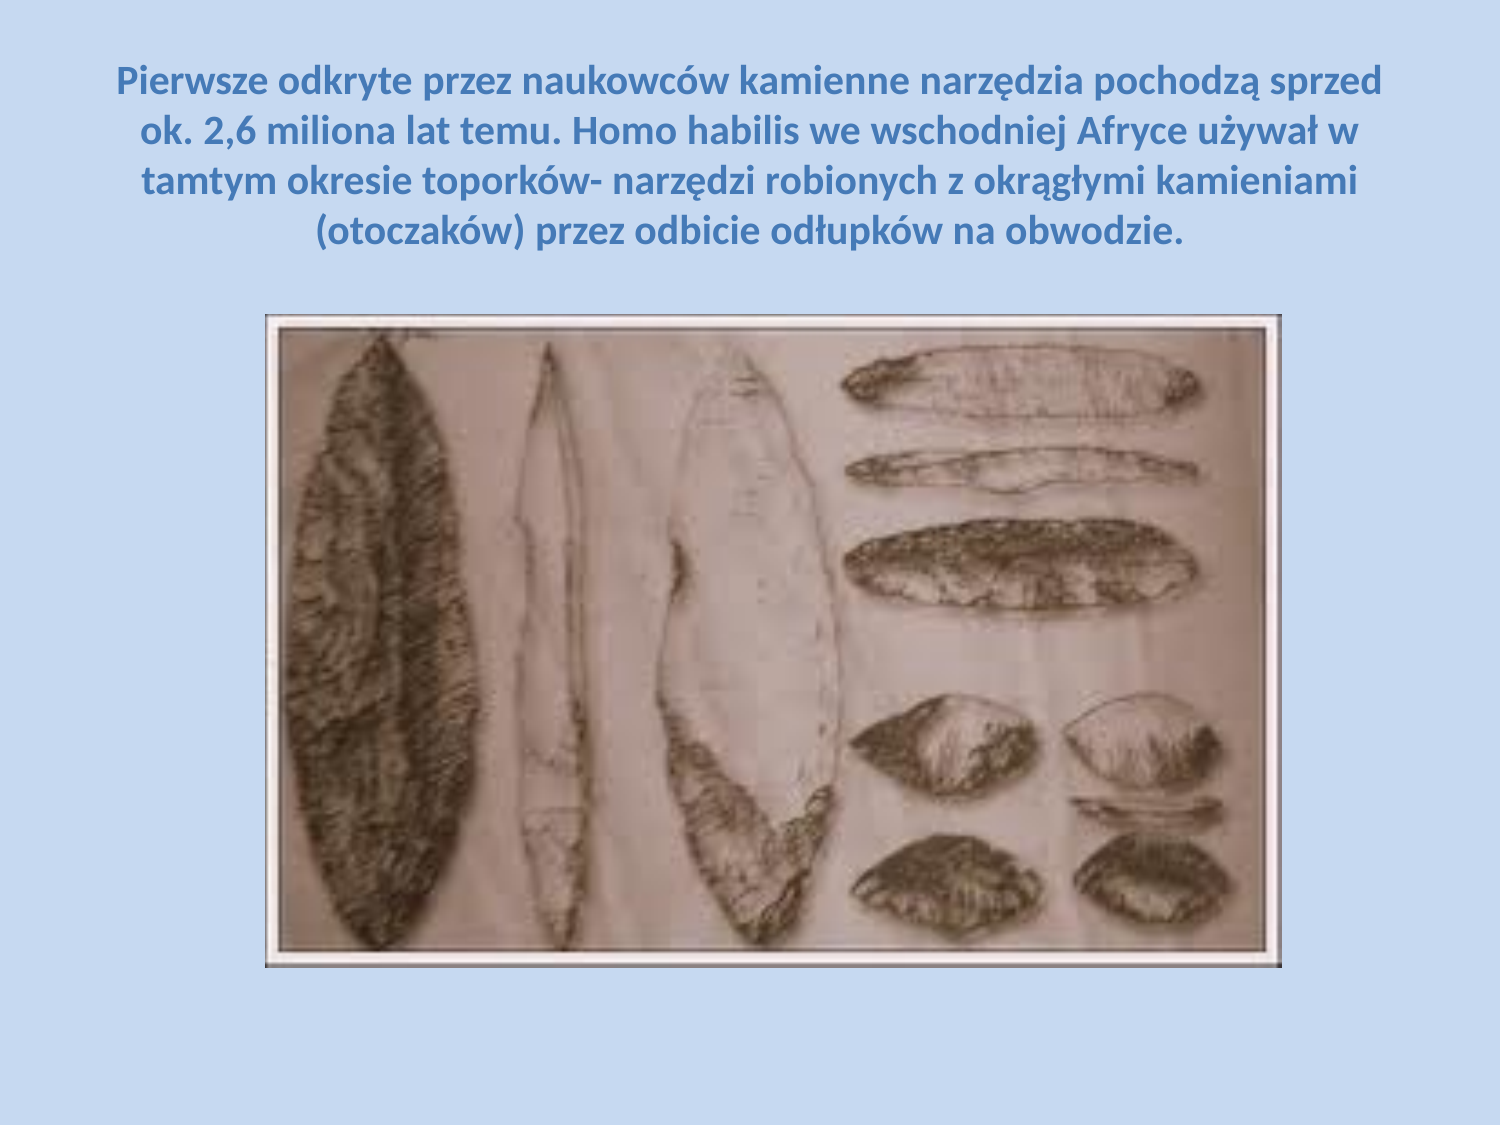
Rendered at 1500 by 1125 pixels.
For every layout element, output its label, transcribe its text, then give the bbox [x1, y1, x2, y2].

title Pierwsze odkryte przez naukowców kamienne narzędzia pochodzą sprzed ok. 2,6 miliona lat temu. Homo habilis we wschodniej Afryce używał w tamtym okresie toporków- narzędzi robionych z okrągłymi kamieniami (otoczaków) przez odbicie odłupków na obwodzie. [75, 45, 1425, 233]
picture [265, 314, 1282, 968]
